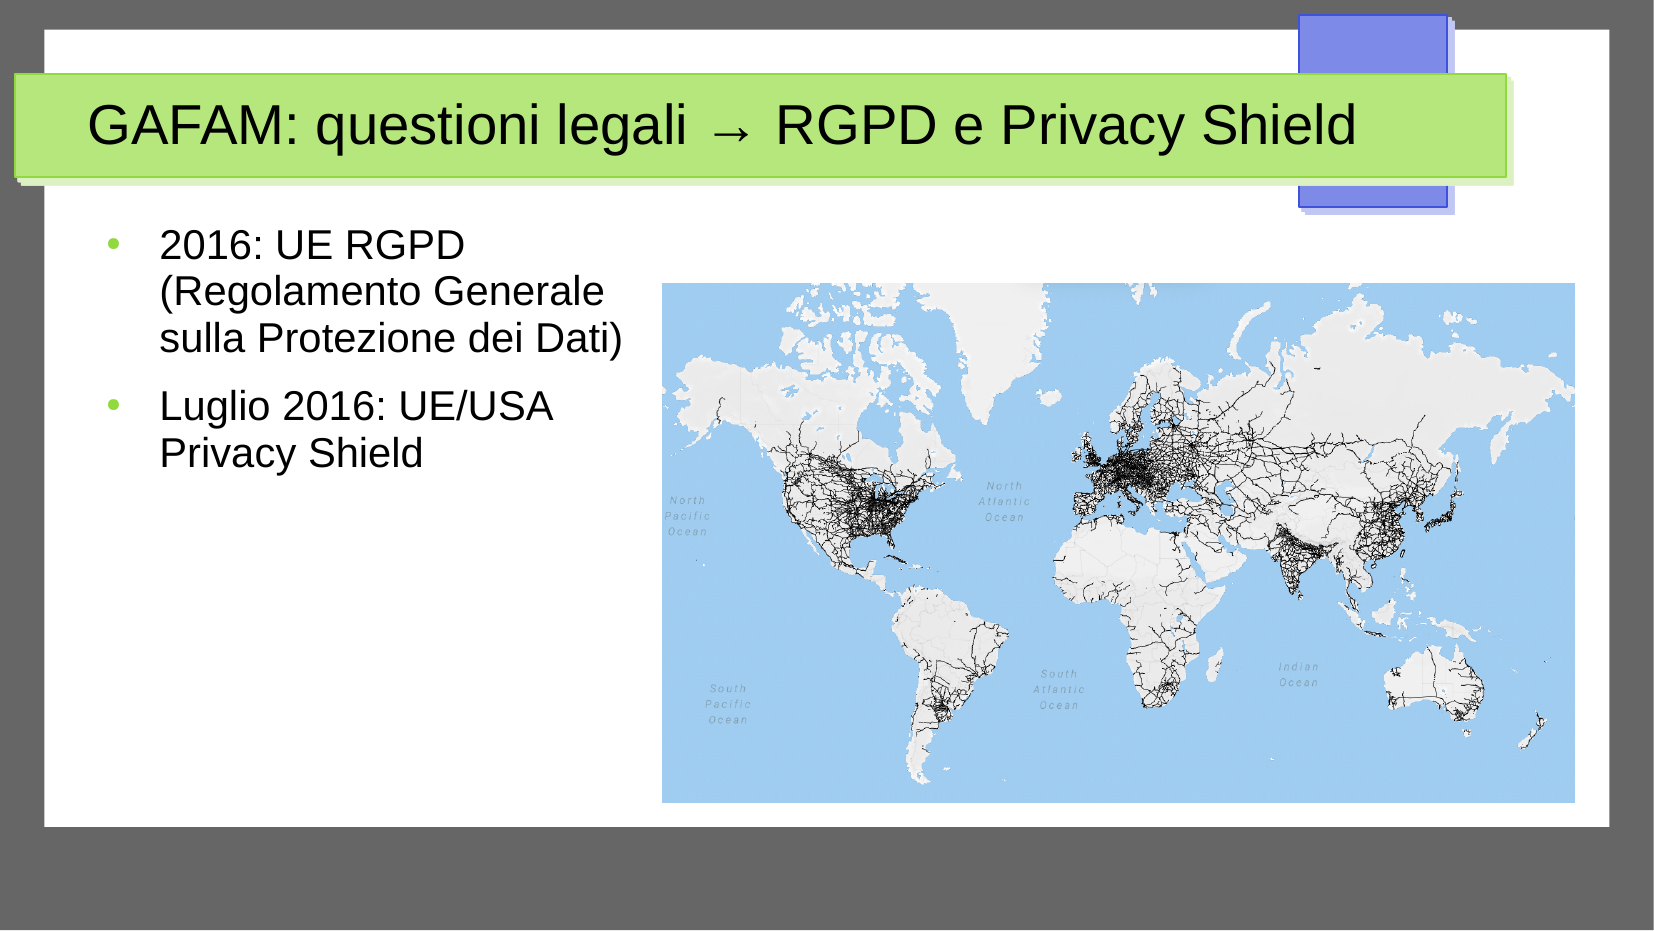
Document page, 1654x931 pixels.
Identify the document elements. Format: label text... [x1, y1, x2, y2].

title GAFAM: questioni legali → RGPD e Privacy Shield [87, 73, 1506, 178]
picture [663, 283, 1575, 803]
list 2016: UE RGPD (Regolamento Generale sulla Protezione dei Dati) Luglio 2016: UE/USA Privacy Shield [88, 221, 663, 813]
